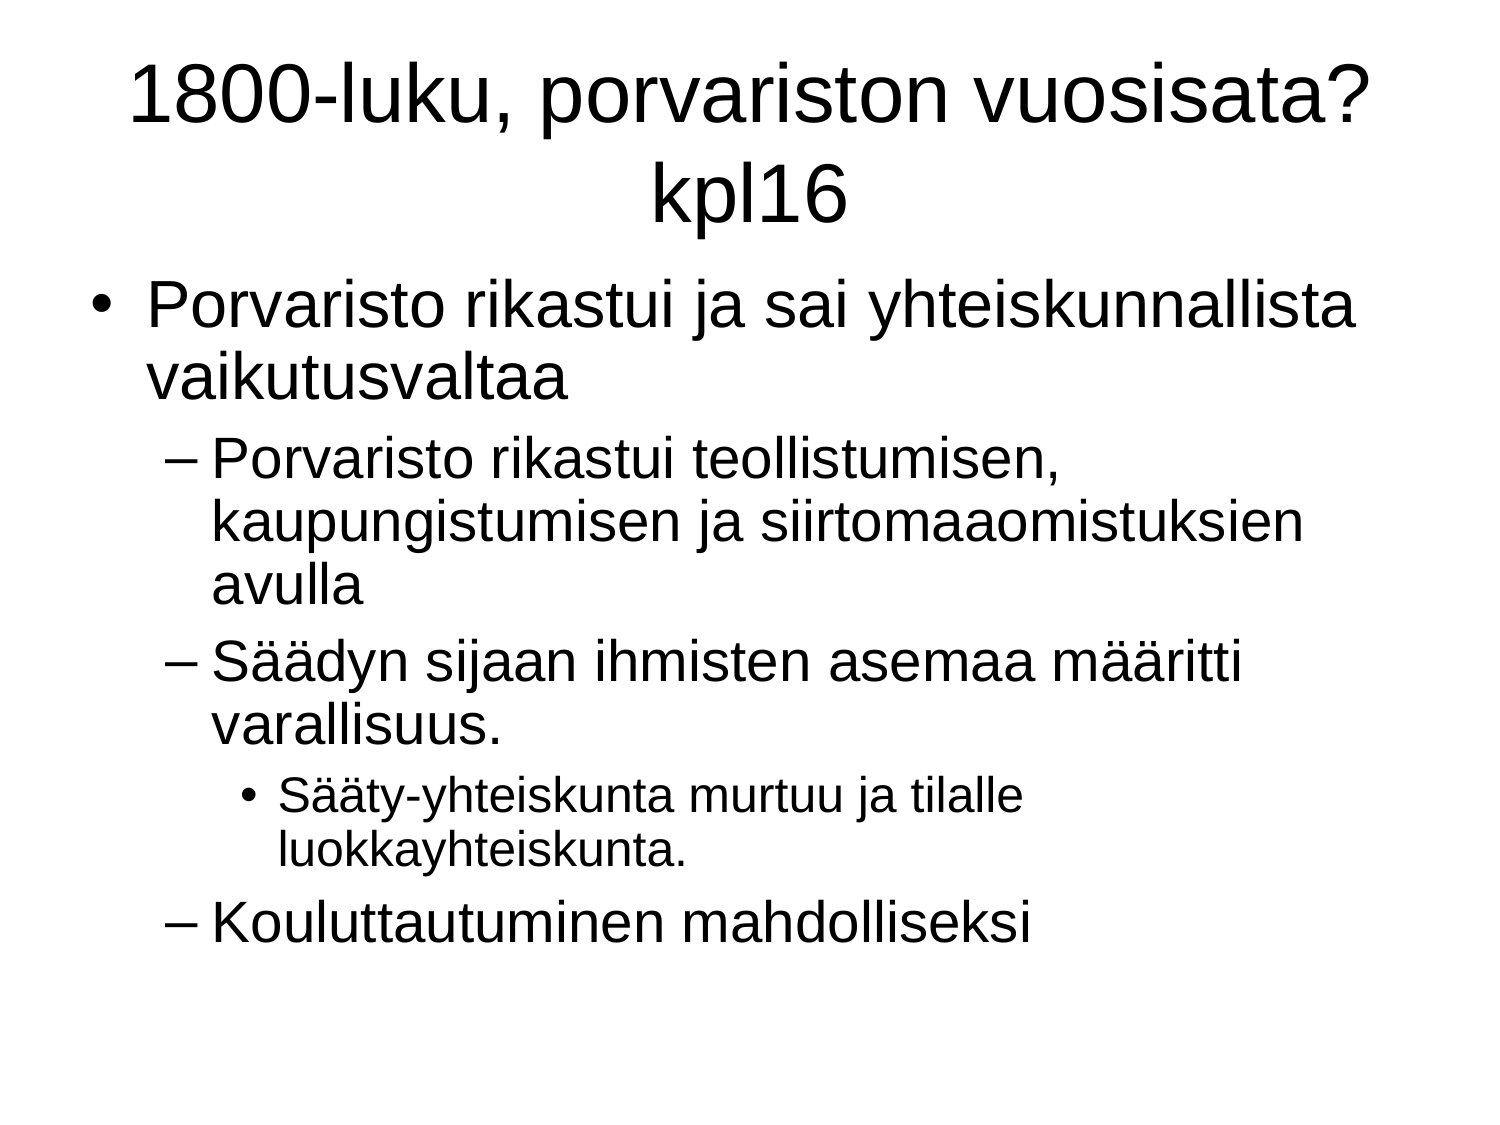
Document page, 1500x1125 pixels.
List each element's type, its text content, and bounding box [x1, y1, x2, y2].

list Porvaristo rikastui ja sai yhteiskunnallista vaikutusvaltaa Porvaristo rikastui teollistumisen, kaupungistumisen ja siirtomaaomistuksien avulla Säädyn sijaan ihmisten asemaa määritti varallisuus. Sääty-yhteiskunta murtuu ja tilalle luokkayhteiskunta. Kouluttautuminen mahdolliseksi [75, 262, 1426, 1005]
title 1800-luku, porvariston vuosisata? kpl16 [75, 45, 1426, 233]
